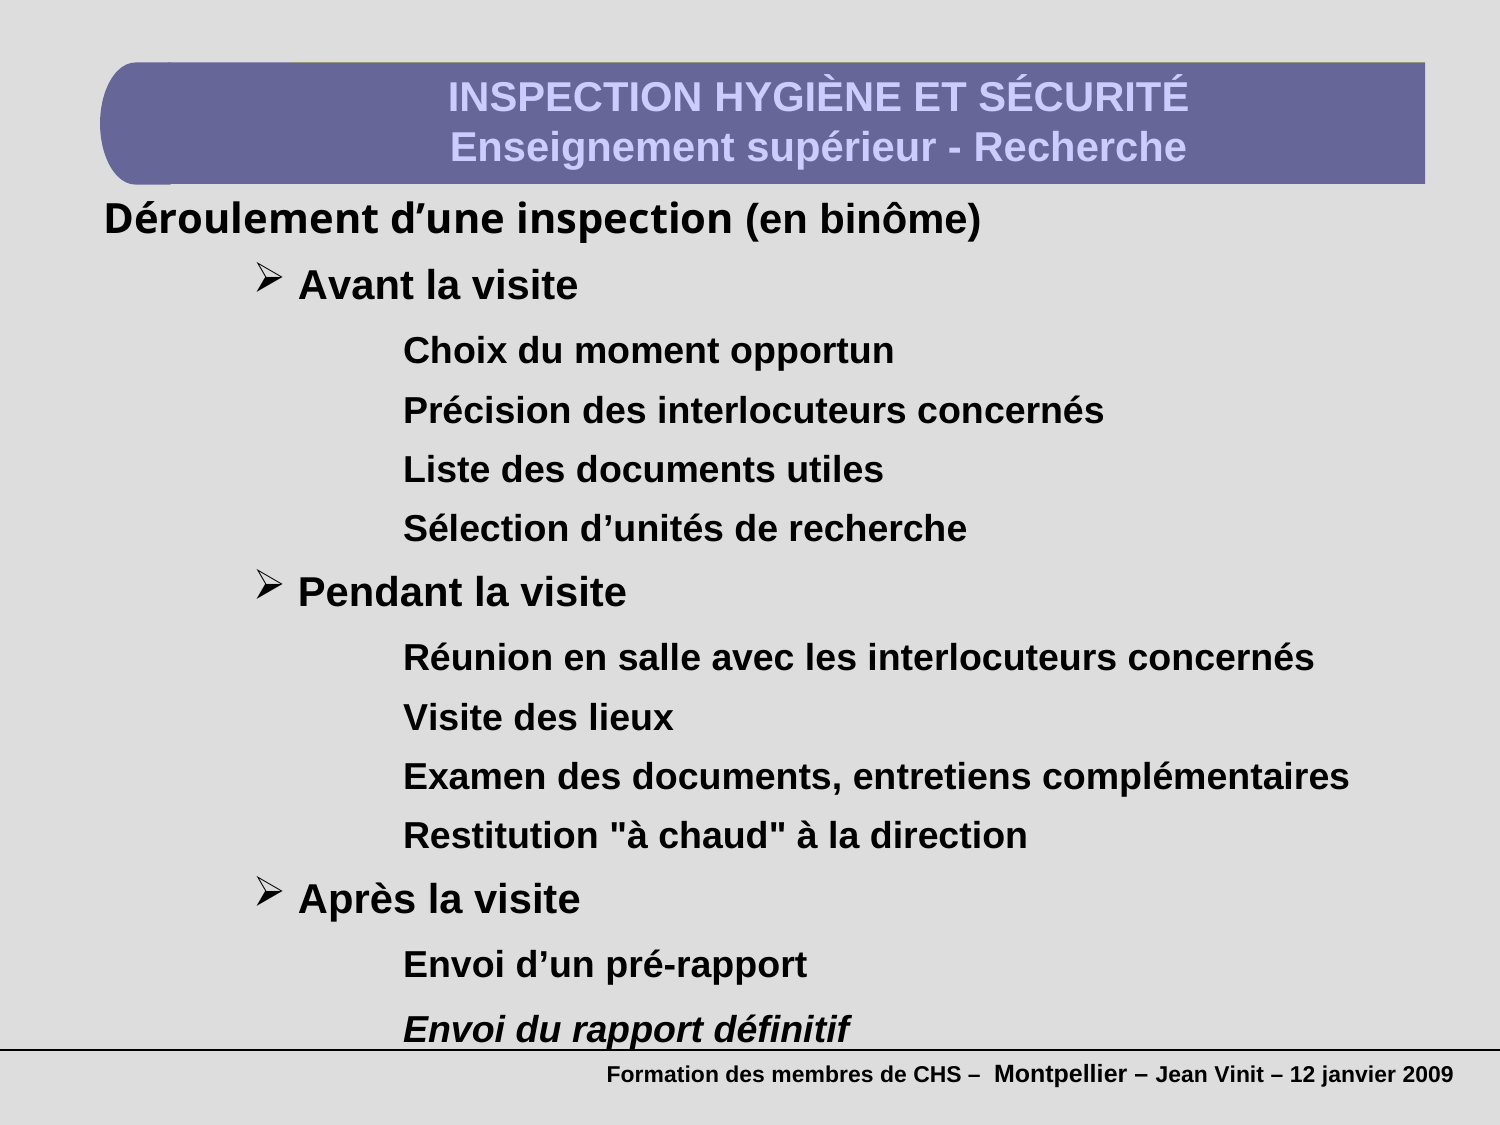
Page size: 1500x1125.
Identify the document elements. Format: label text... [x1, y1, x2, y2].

text_box Déroulement d’une inspection (en binôme) Avant la visite Choix du moment opportun Précision des interlocuteurs concernés Liste des documents utiles Sélection d’unités de recherche Pendant la visite Réunion en salle avec les interlocuteurs concernés Visite des lieux Examen des documents, entretiens complémentaires Restitution "à chaud" à la direction Après la visite Envoi d’un pré-rapport Envoi du rapport définitif [88, 184, 1500, 1035]
